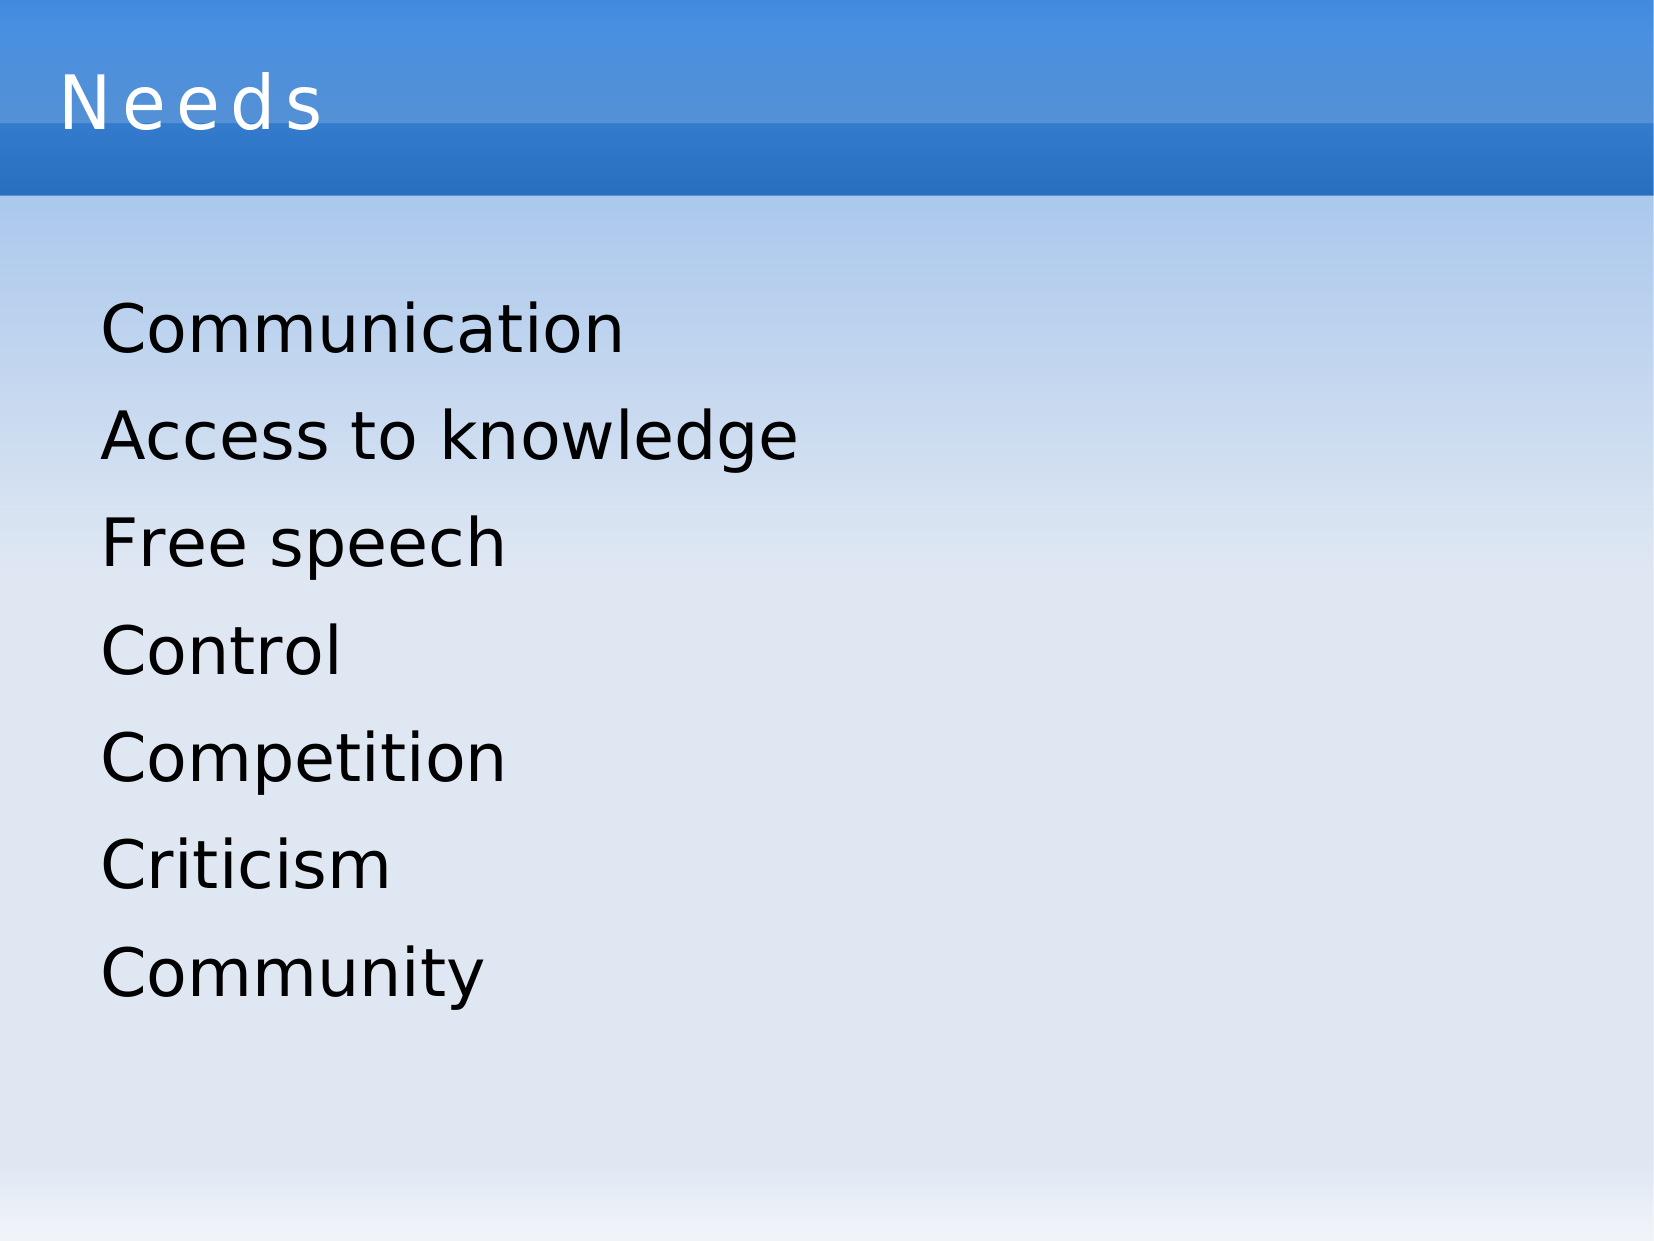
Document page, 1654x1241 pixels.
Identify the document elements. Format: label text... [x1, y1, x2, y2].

list Communication Access to knowledge Free speech Control Competition Criticism Community [82, 290, 1571, 1109]
title Needs [59, 29, 1270, 178]
picture [0, 0, 1654, 1241]
